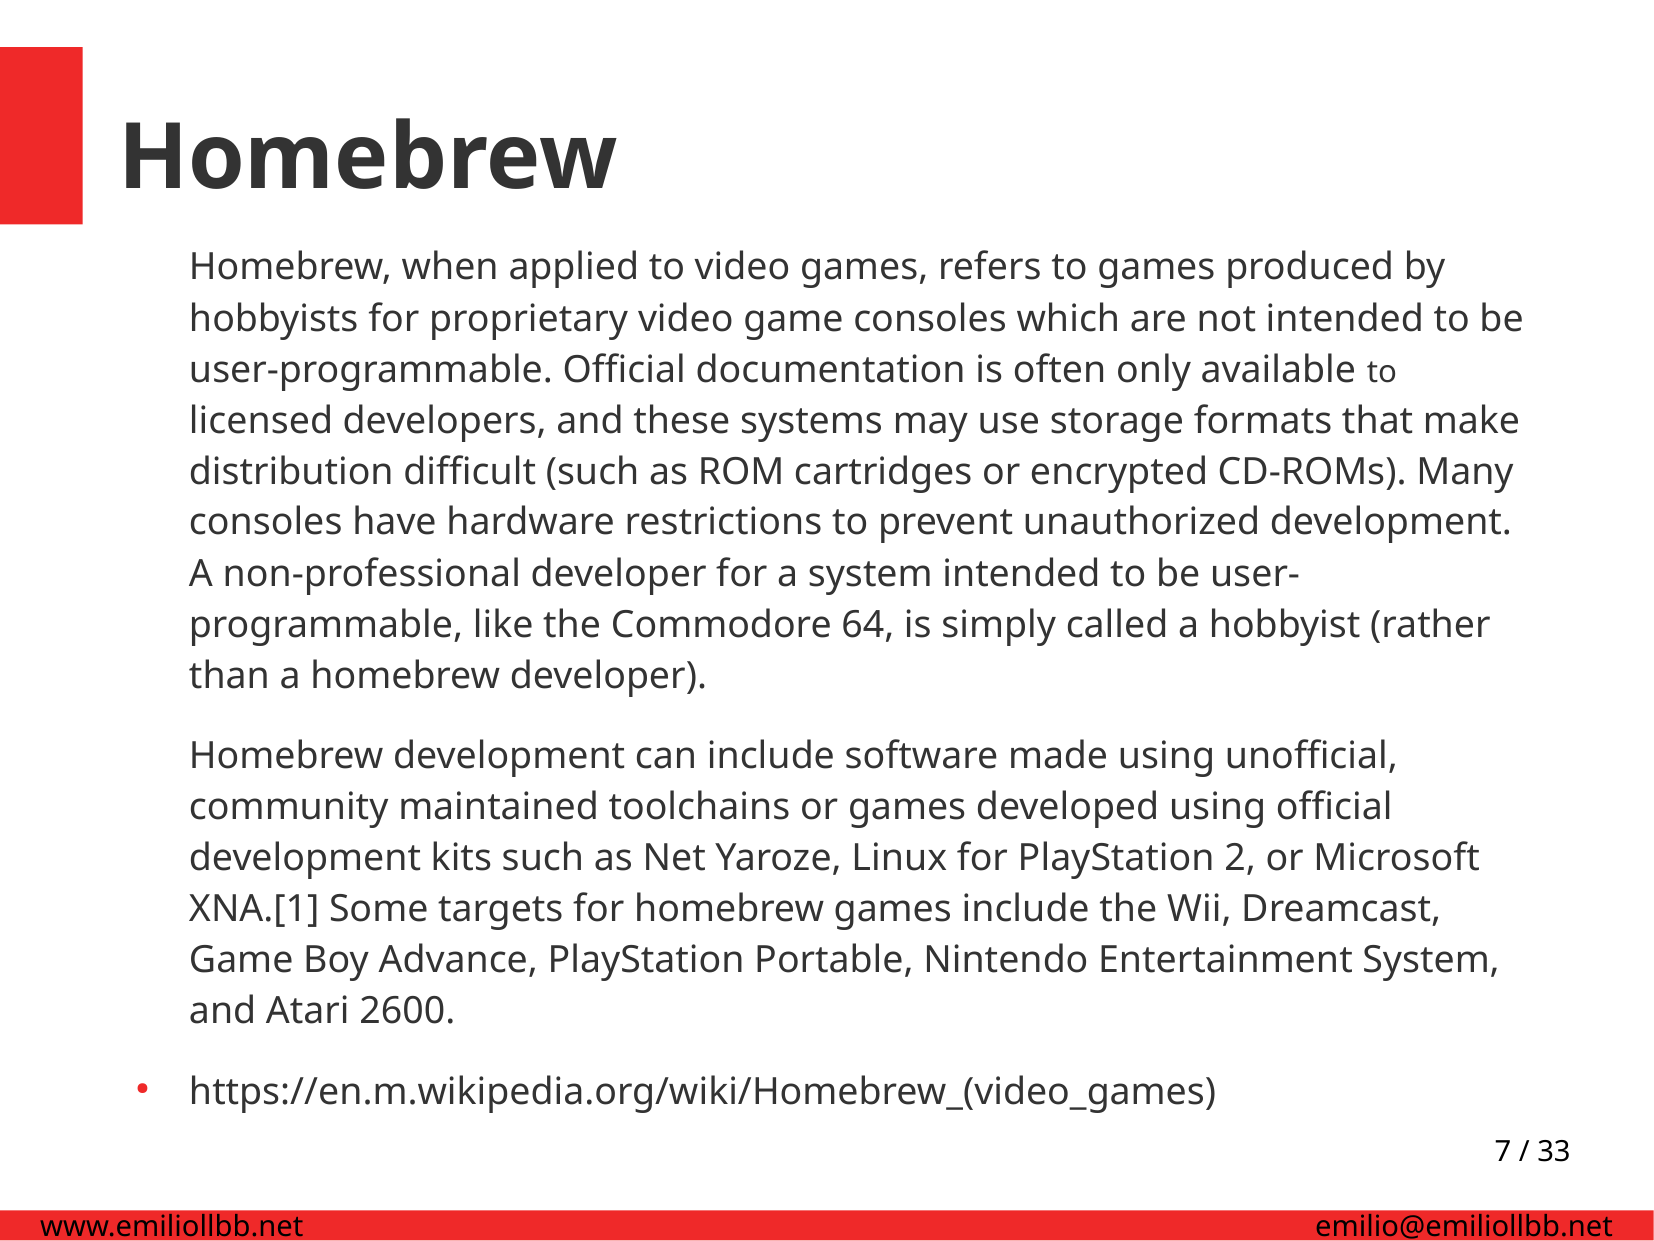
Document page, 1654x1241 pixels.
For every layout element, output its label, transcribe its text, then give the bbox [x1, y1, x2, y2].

list Homebrew, when applied to video games, refers to games produced by hobbyists for proprietary video game consoles which are not intended to be user-programmable. Official documentation is often only available to licensed developers, and these systems may use storage formats that make distribution difficult (such as ROM cartridges or encrypted CD-ROMs). Many consoles have hardware restrictions to prevent unauthorized development. A non-professional developer for a system intended to be user-programmable, like the Commodore 64, is simply called a hobbyist (rather than a homebrew developer). Homebrew development can include software made using unofficial, community maintained toolchains or games developed using official development kits such as Net Yaroze, Linux for PlayStation 2, or Microsoft XNA.[1] Some targets for homebrew games include the Wii, Dreamcast, Game Boy Advance, PlayStation Portable, Nintendo Entertainment System, and Atari 2600. https://en.m.wikipedia.org/wiki/Homebrew_(video_games) [118, 240, 1536, 1096]
title Homebrew [118, 49, 1571, 257]
